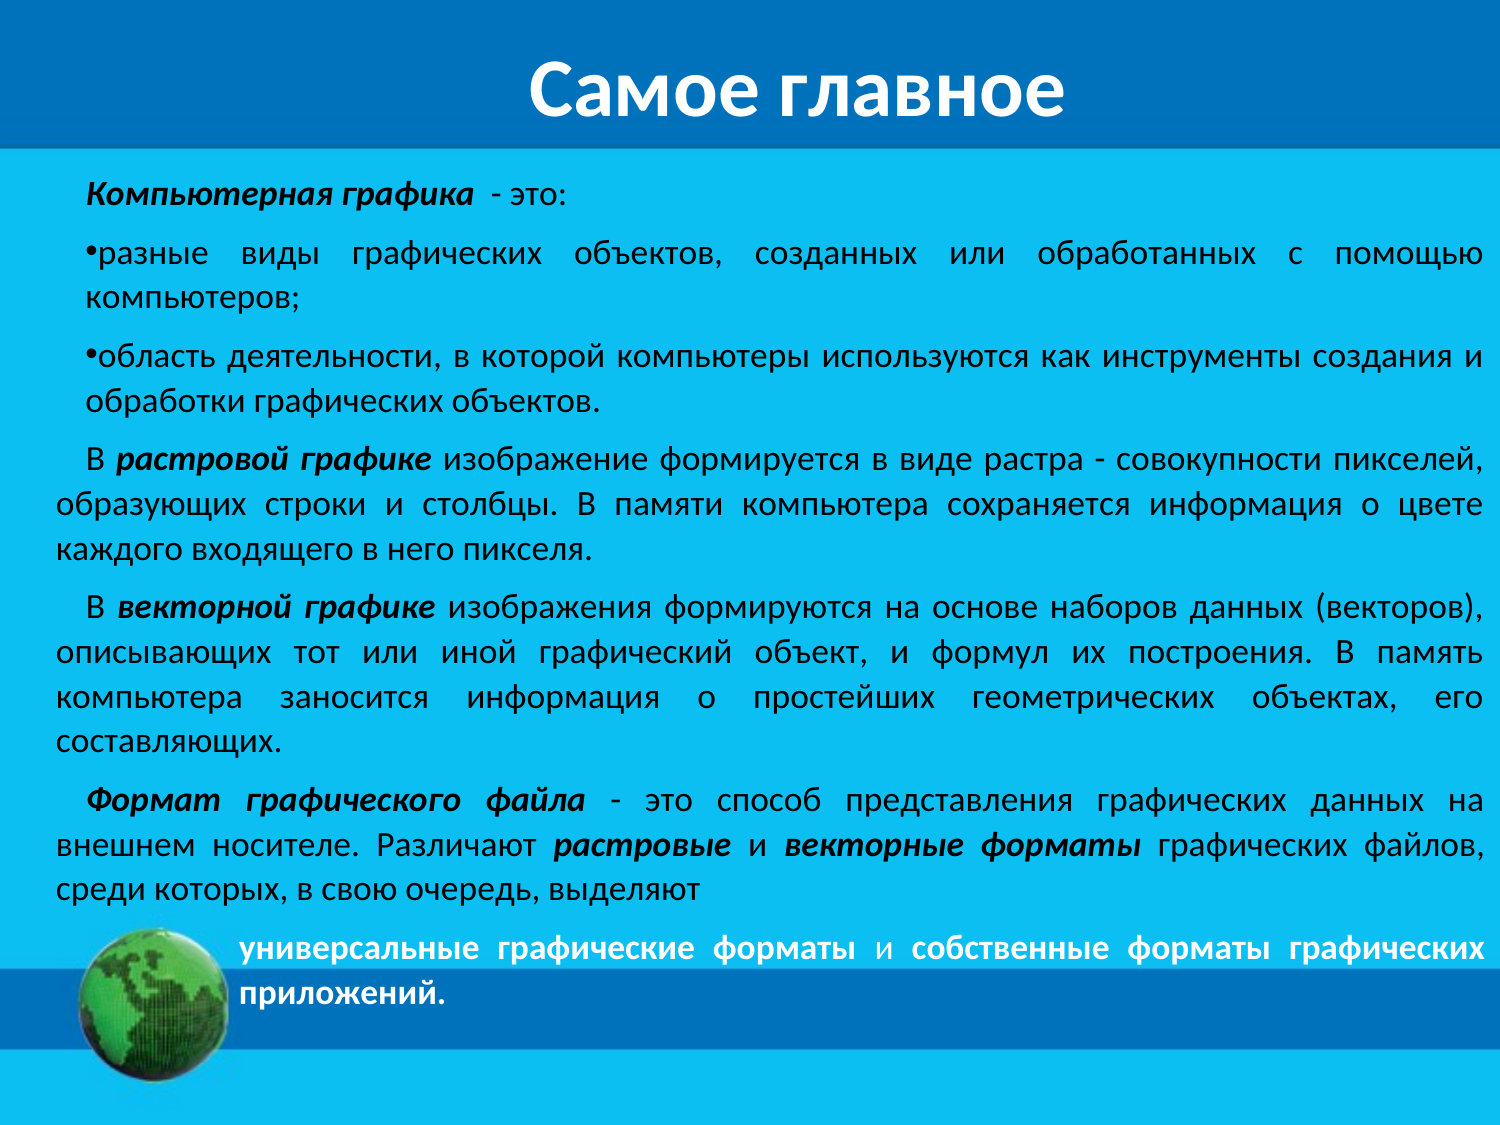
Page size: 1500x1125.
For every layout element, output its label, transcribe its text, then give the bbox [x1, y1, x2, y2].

picture [0, 971, 1500, 1084]
text_box Компьютерная графика - это: разные виды графических объектов, созданных или обработанных с помощью компьютеров; область деятельности, в которой компьютеры используются как инструменты создания и обработки графических объектов. В растровой графике изображение формируется в виде растра - совокупности пикселей, образующих строки и столбцы. В памяти компьютера сохраняется информация о цвете каждого входящего в него пикселя. В векторной графике изображения формируются на основе наборов данных (векторов), описывающих тот или иной графический объект, и формул их построения. В память компьютера заносится информация о простейших геометрических объектах, его составляющих. Формат графического файла - это способ представления графических данных на внешнем носителе. Различают растровые и векторные форматы графических файлов, среди которых, в свою очередь, выделяют универсальные графические форматы и собственные форматы графических приложений. [41, 160, 1500, 1019]
picture [0, 0, 1500, 146]
text_box Самое главное [171, 30, 1425, 135]
